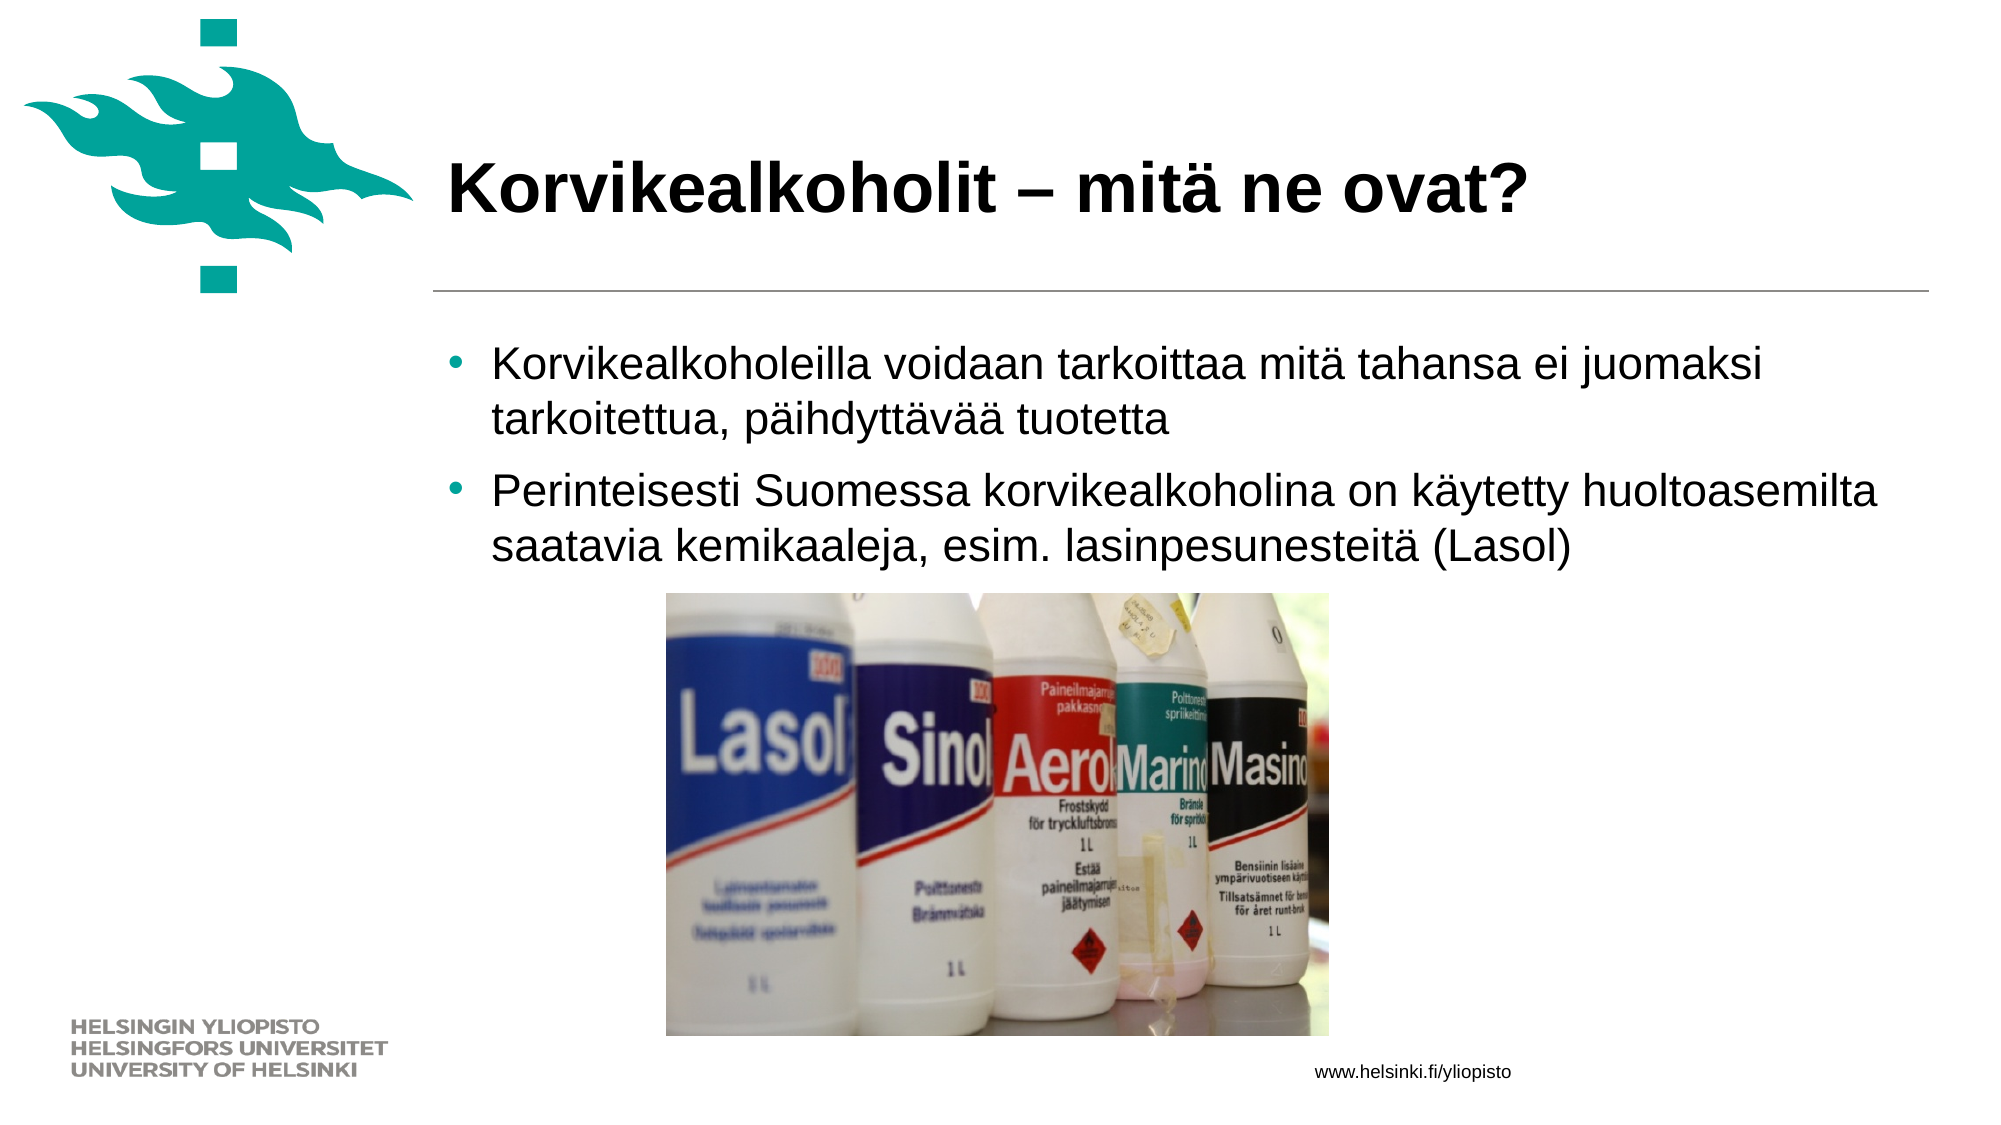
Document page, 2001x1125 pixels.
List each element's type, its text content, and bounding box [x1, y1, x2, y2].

picture [666, 593, 1329, 1036]
list Korvikealkoholeilla voidaan tarkoittaa mitä tahansa ei juomaksi tarkoitettua, päihdyttävää tuotetta Perinteisesti Suomessa korvikealkoholina on käytetty huoltoasemilta saatavia kemikaaleja, esim. lasinpesunesteitä (Lasol) [432, 326, 1930, 988]
title Korvikealkoholit – mitä ne ovat? [432, 90, 1930, 279]
picture [70, 1017, 389, 1079]
